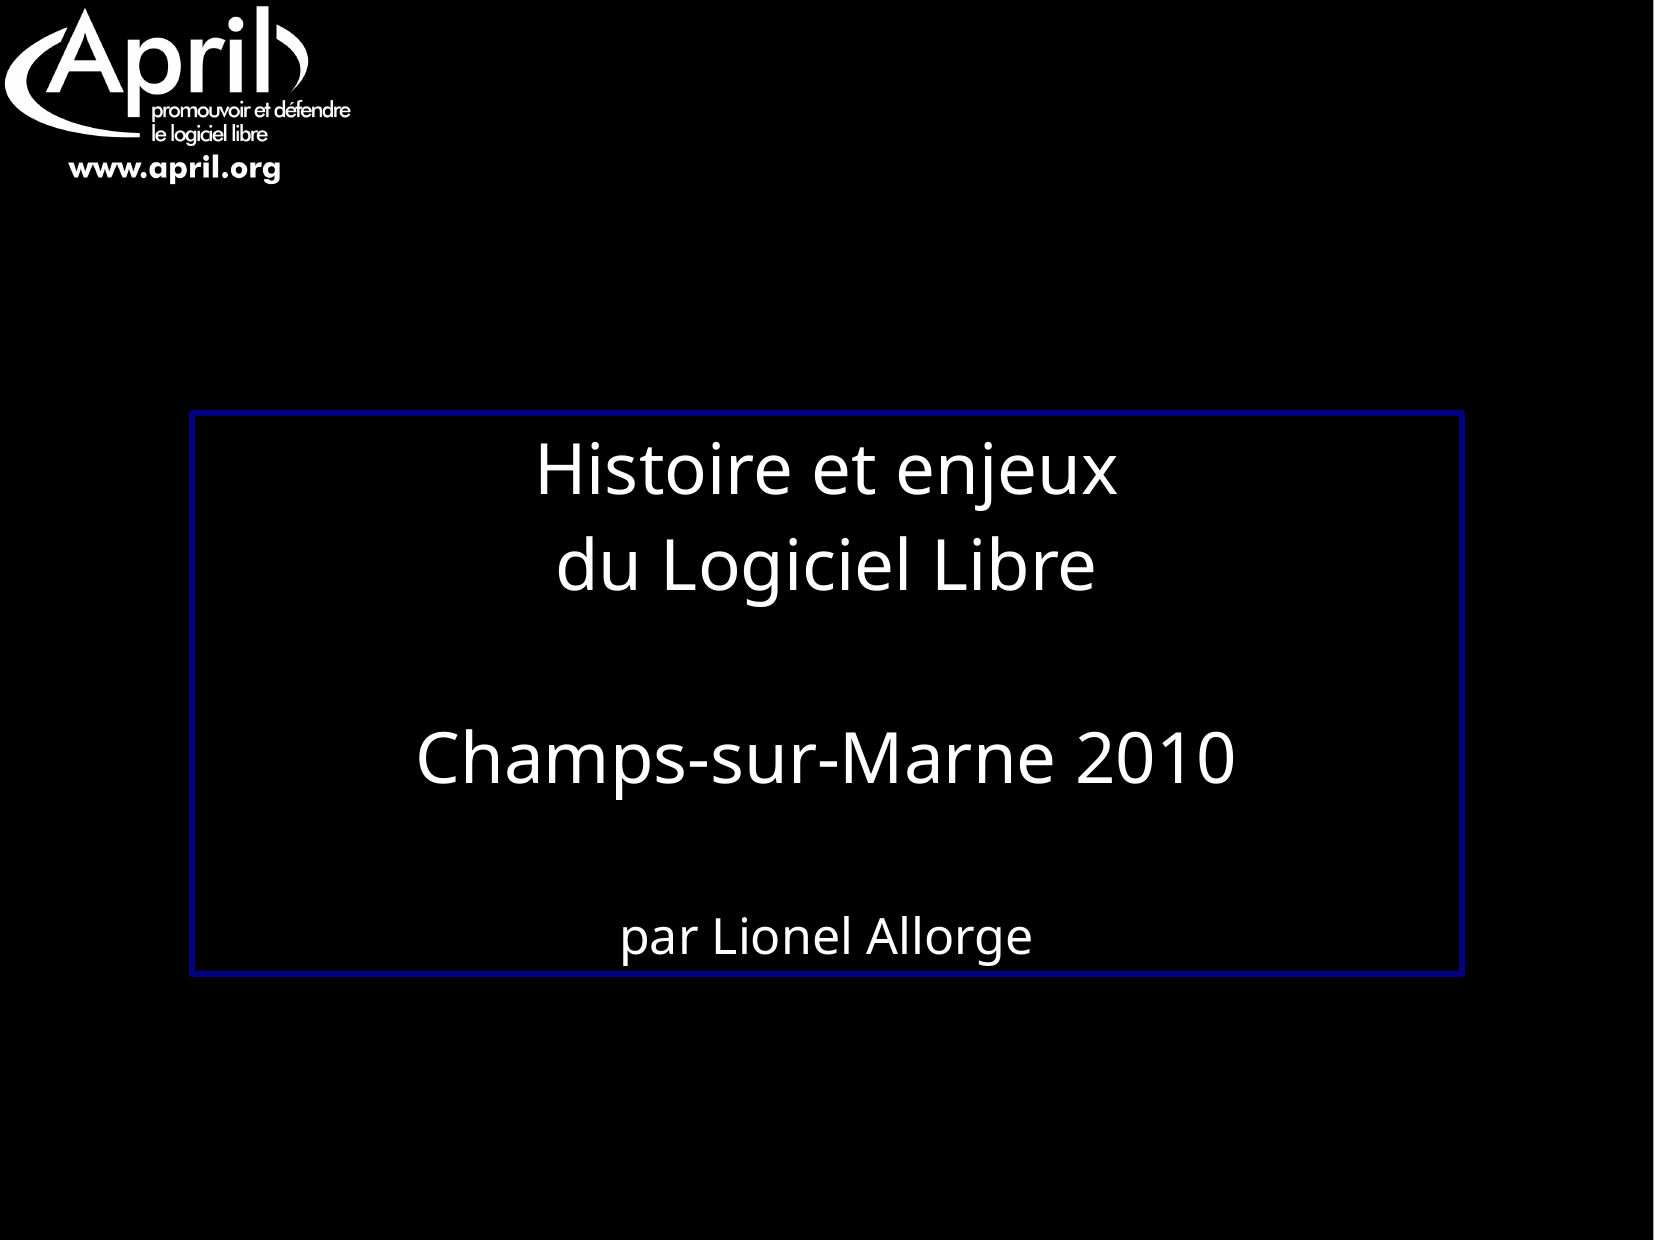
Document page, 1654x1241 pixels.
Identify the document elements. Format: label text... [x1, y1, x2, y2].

picture [0, 0, 355, 200]
title Histoire et enjeux du Logiciel Libre Champs-sur-Marne 2010 par Lionel Allorge [191, 413, 1462, 975]
